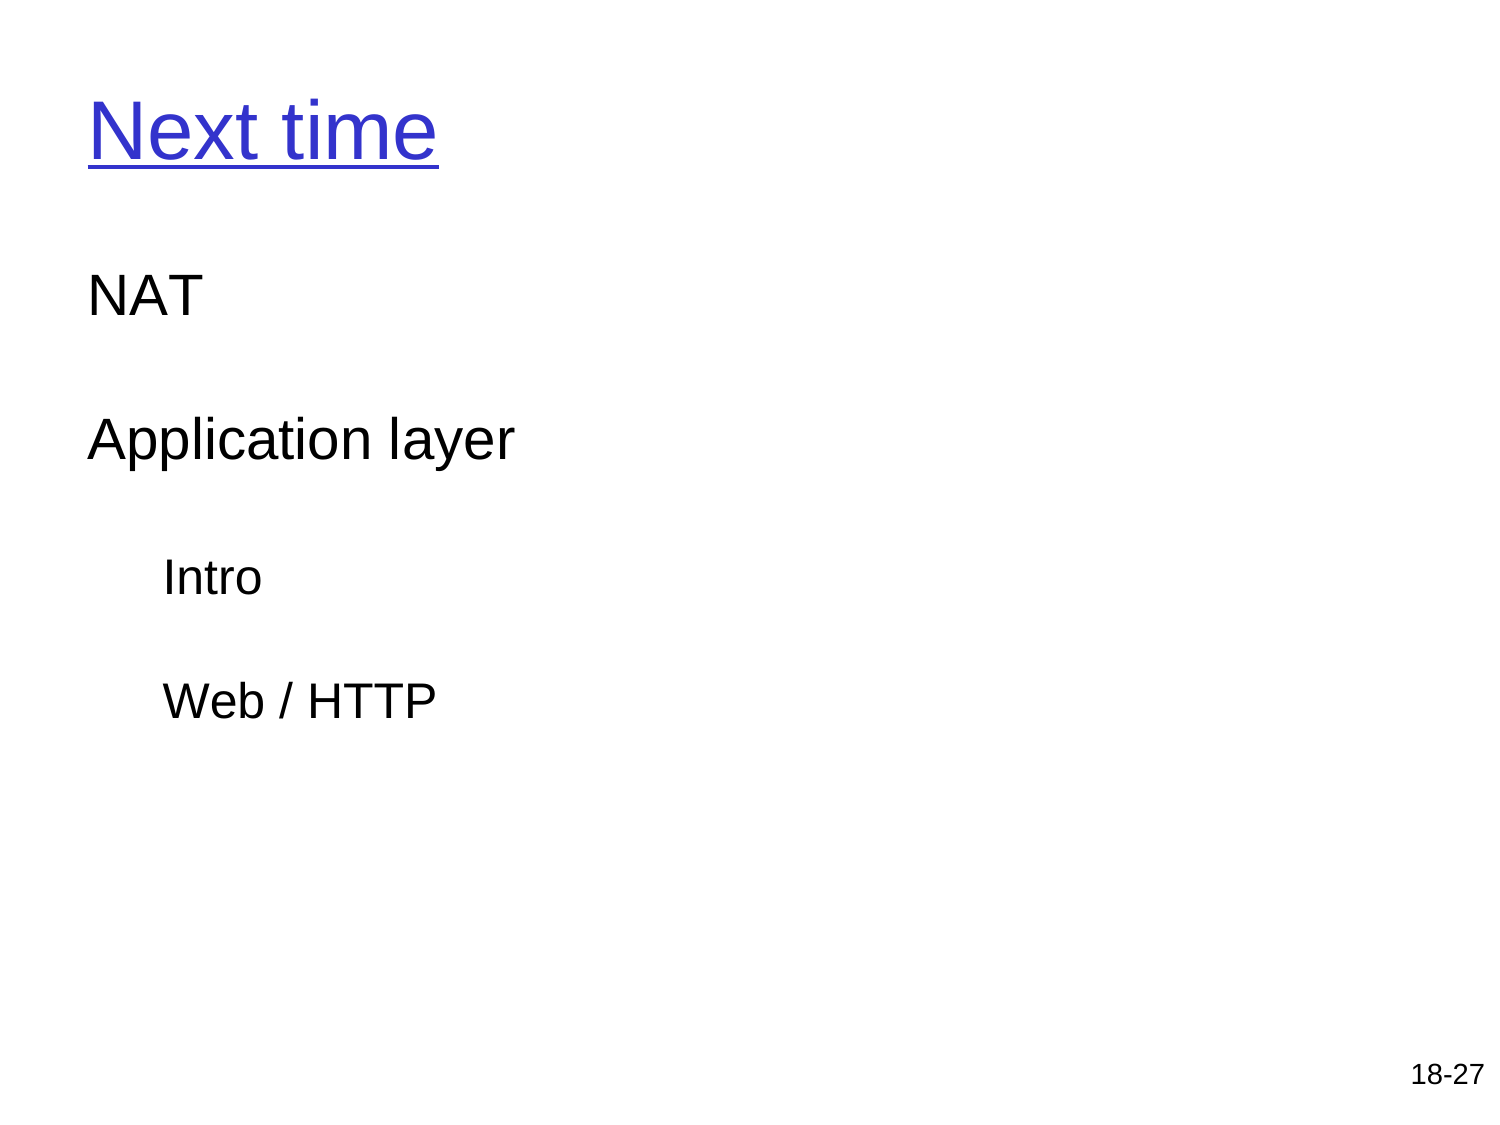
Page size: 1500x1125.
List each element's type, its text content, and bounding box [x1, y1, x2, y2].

title Next time [87, 23, 1363, 239]
list NAT Application layer Intro Web / HTTP [87, 262, 1363, 1026]
